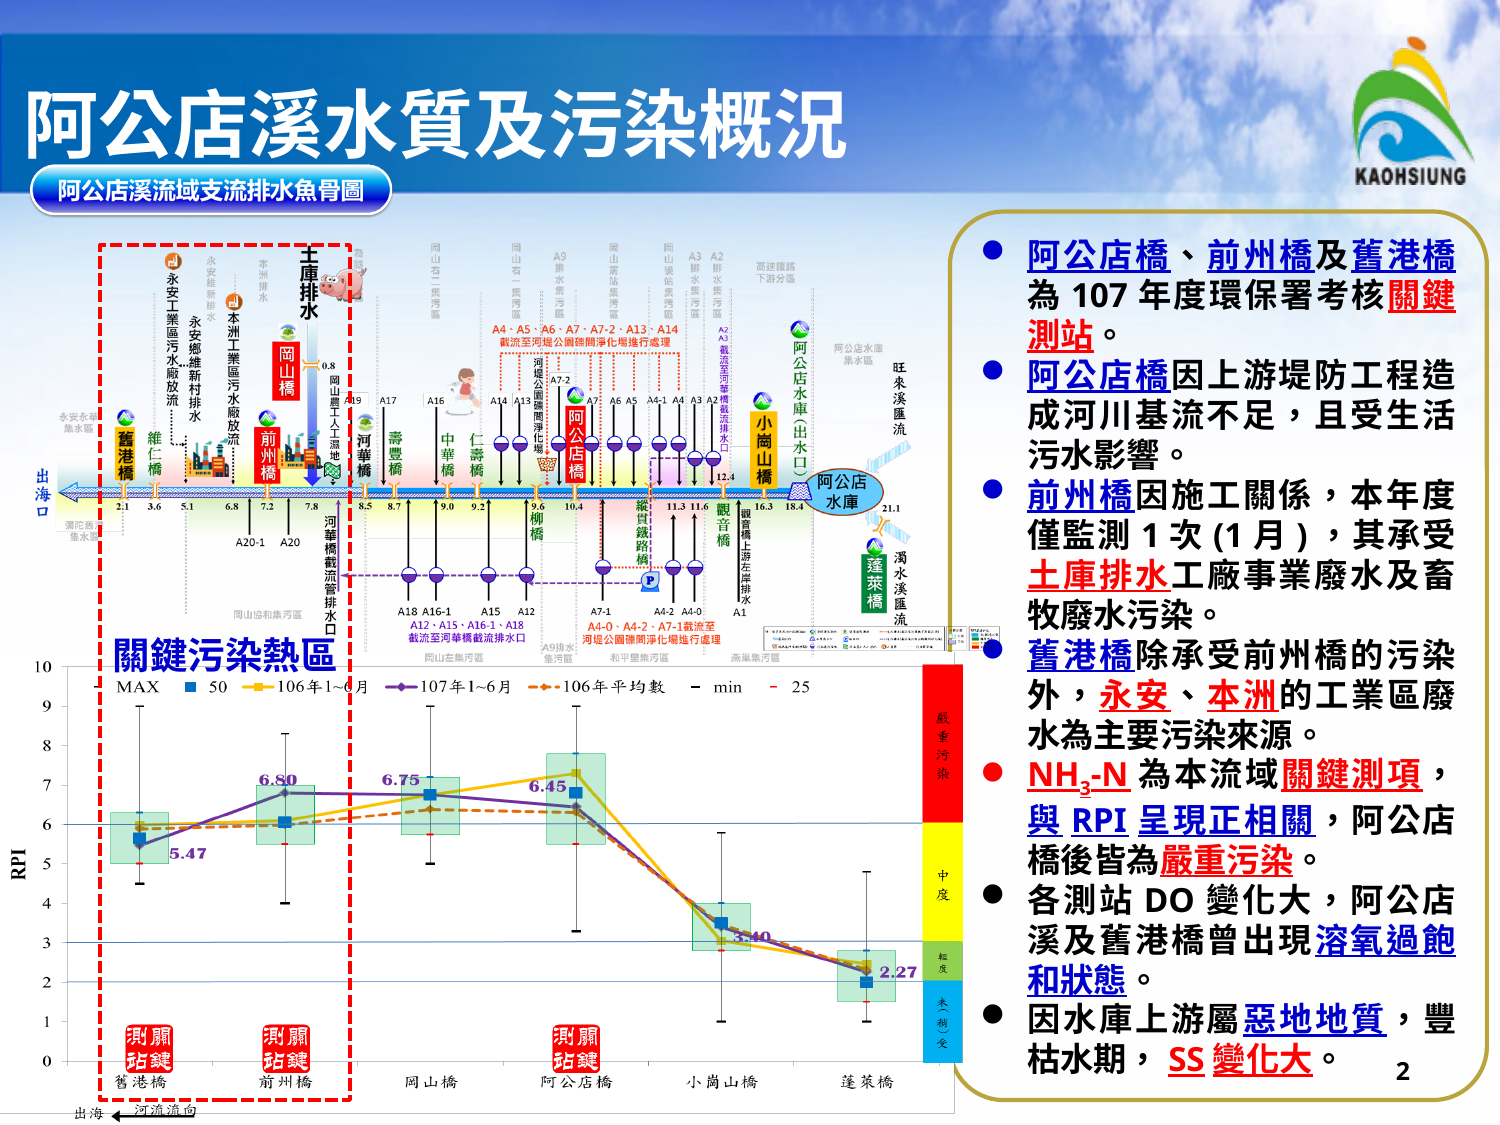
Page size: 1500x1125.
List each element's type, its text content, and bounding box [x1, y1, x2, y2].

text_box 阿公店溪水質及污染概況 [8, 70, 1490, 163]
text_box 關鍵污染熱區 [37, 624, 413, 685]
slide_number <編號> [1074, 1042, 1425, 1103]
picture [0, 0, 1500, 1125]
text_box 阿公店橋、前州橋及舊港橋為107年度環保署考核關鍵測站。 阿公店橋因上游堤防工程造成河川基流不足，且受生活污水影響。 前州橋因施工關係，本年度僅監測1次(1月)，其承受土庫排水工廠事業廢水及畜牧廢水污染。 舊港橋除承受前州橋的污染外，永安、本洲的工業區廢水為主要污染來源。 NH3-N為本流域關鍵測項，與RPI呈現正相關，阿公店橋後皆為嚴重污染。 各測站DO變化大，阿公店溪及舊港橋曾出現溶氧過飽和狀態。 因水庫上游屬惡地地質，豐枯水期，SS變化大。 [963, 211, 1487, 1101]
